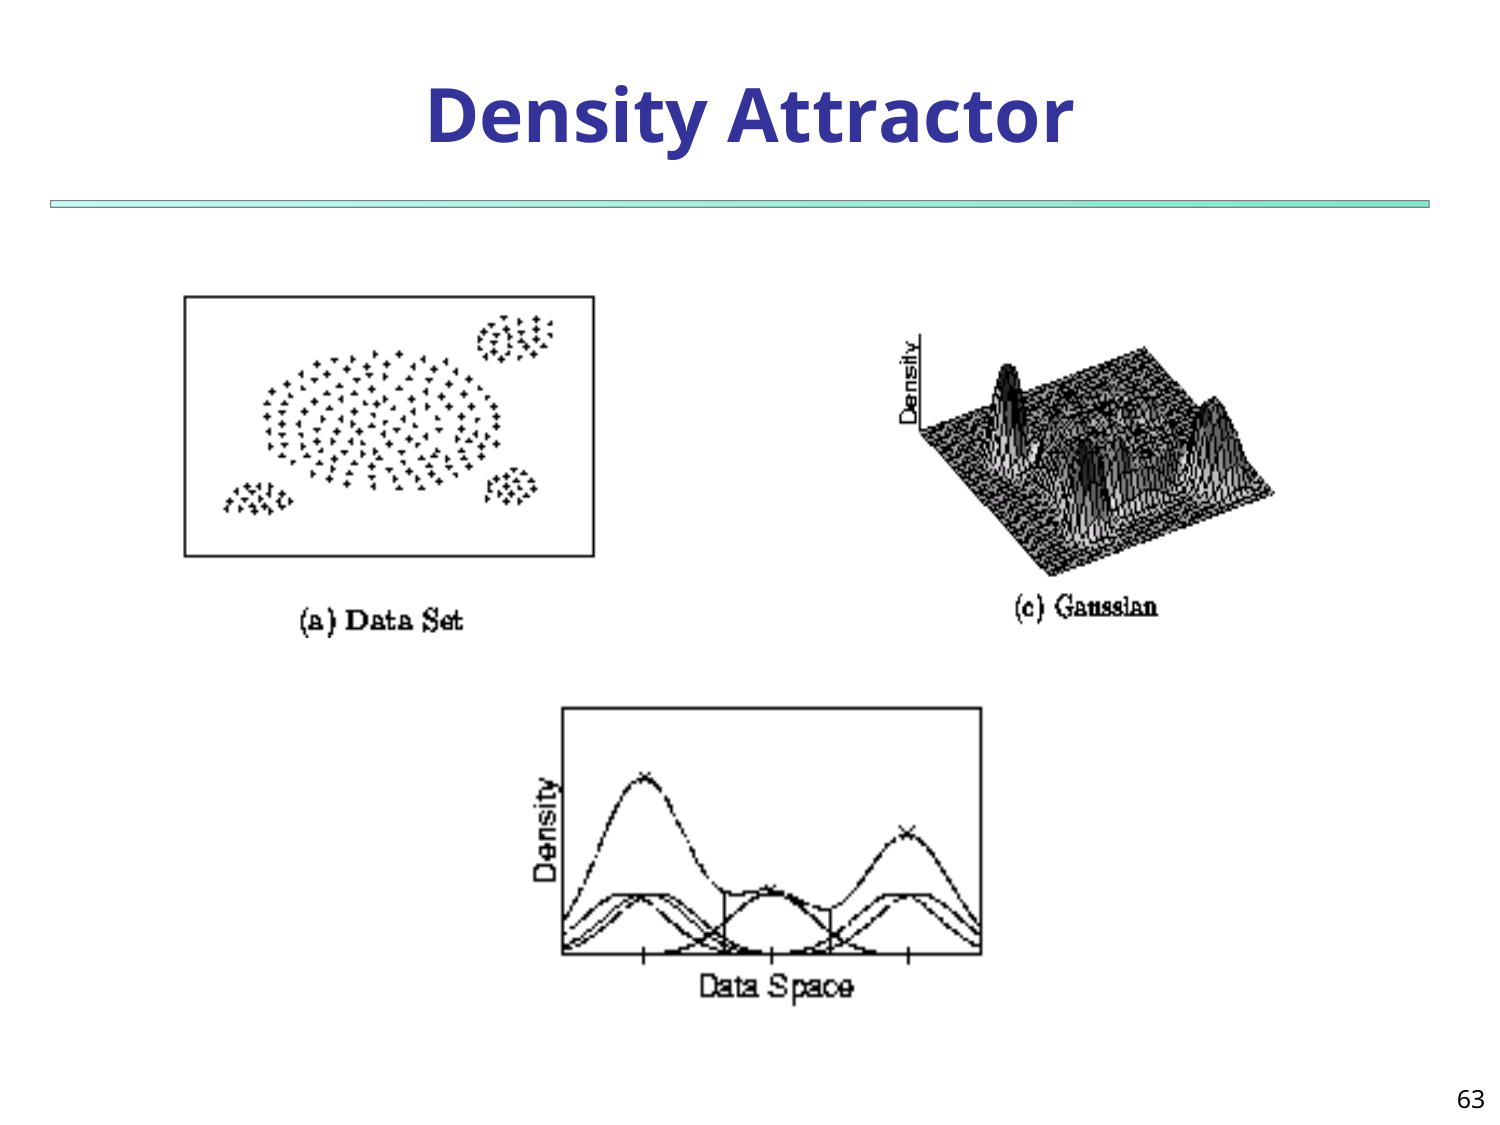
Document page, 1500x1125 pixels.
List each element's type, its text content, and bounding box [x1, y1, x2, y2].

picture [162, 274, 613, 638]
picture [887, 262, 1299, 627]
title Density Attractor [0, 59, 1500, 166]
picture [512, 687, 1025, 1013]
text_box <number> [1187, 1062, 1500, 1125]
